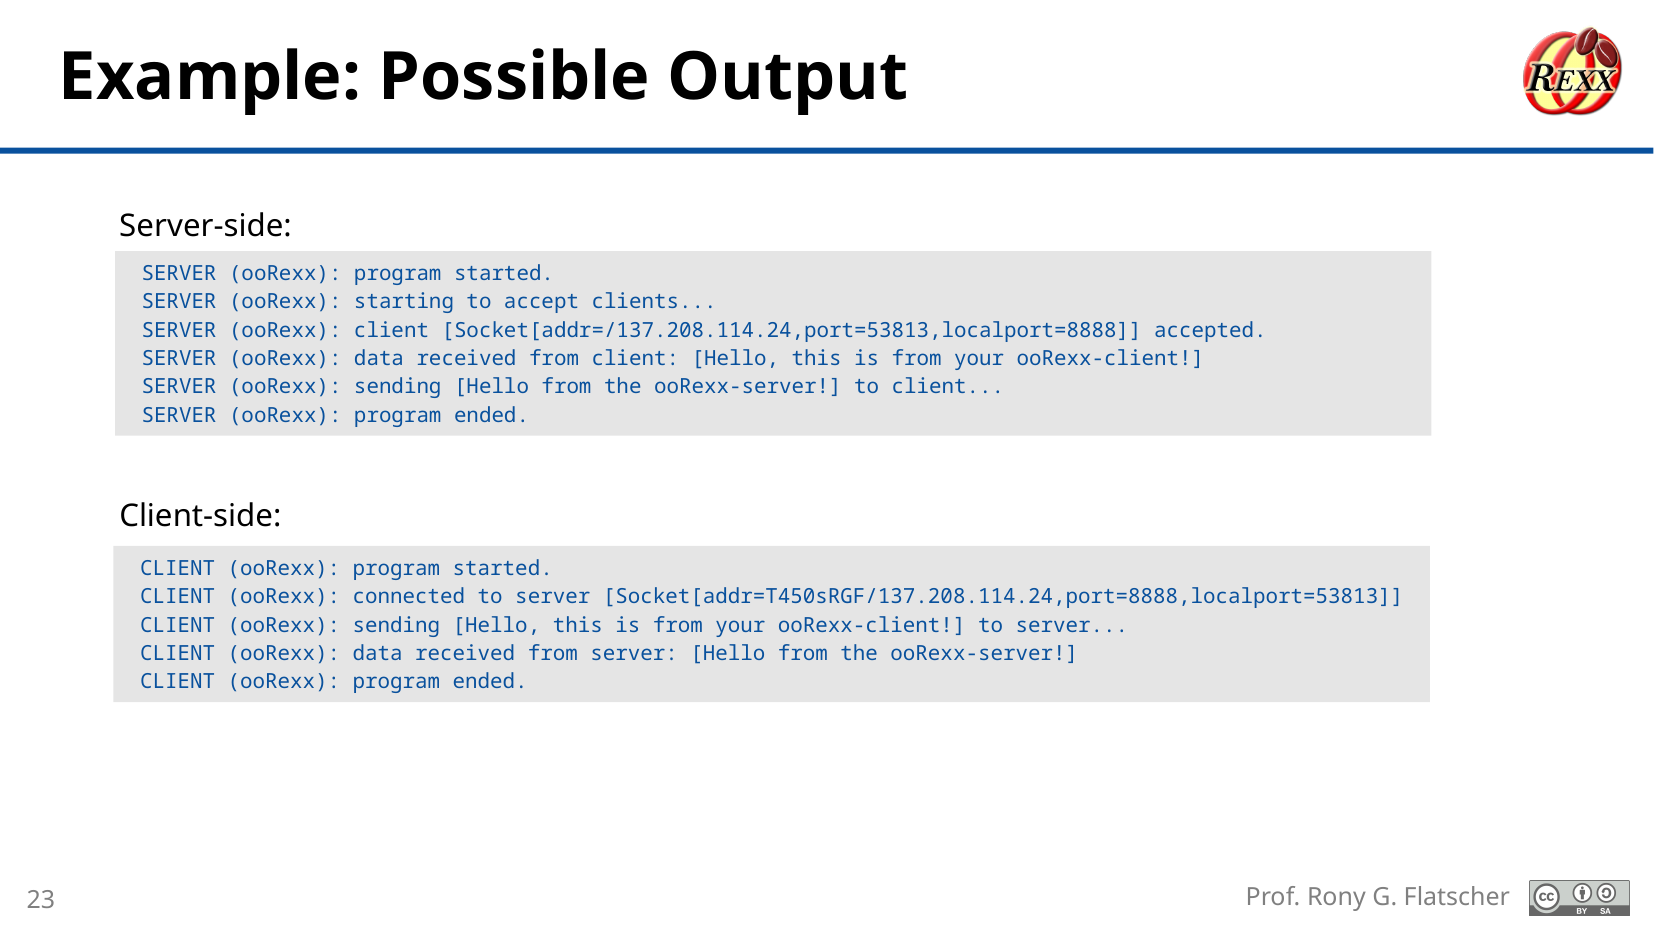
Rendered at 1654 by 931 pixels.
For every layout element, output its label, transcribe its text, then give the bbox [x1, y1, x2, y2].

text_box Server-side: [104, 195, 635, 252]
text_box CLIENT (ooRexx): program started. CLIENT (ooRexx): connected to server [Socket[addr=T450sRGF/137.208.114.24,port=8888,localport=53813]] CLIENT (ooRexx): sending [Hello, this is from your ooRexx-client!] to server... CLIENT (ooRexx): data received from server: [Hello from the ooRexx-server!] CLIENT (ooRexx): program ended. [113, 545, 1430, 696]
text_box SERVER (ooRexx): program started. SERVER (ooRexx): starting to accept clients... SERVER (ooRexx): client [Socket[addr=/137.208.114.24,port=53813,localport=8888]] accepted. SERVER (ooRexx): data received from client: [Hello, this is from your ooRexx-client!] SERVER (ooRexx): sending [Hello from the ooRexx-server!] to client... SERVER (ooRexx): program ended. [115, 251, 1432, 428]
text_box Client-side: [104, 485, 635, 542]
title Example: Possible Output [0, 0, 1654, 148]
